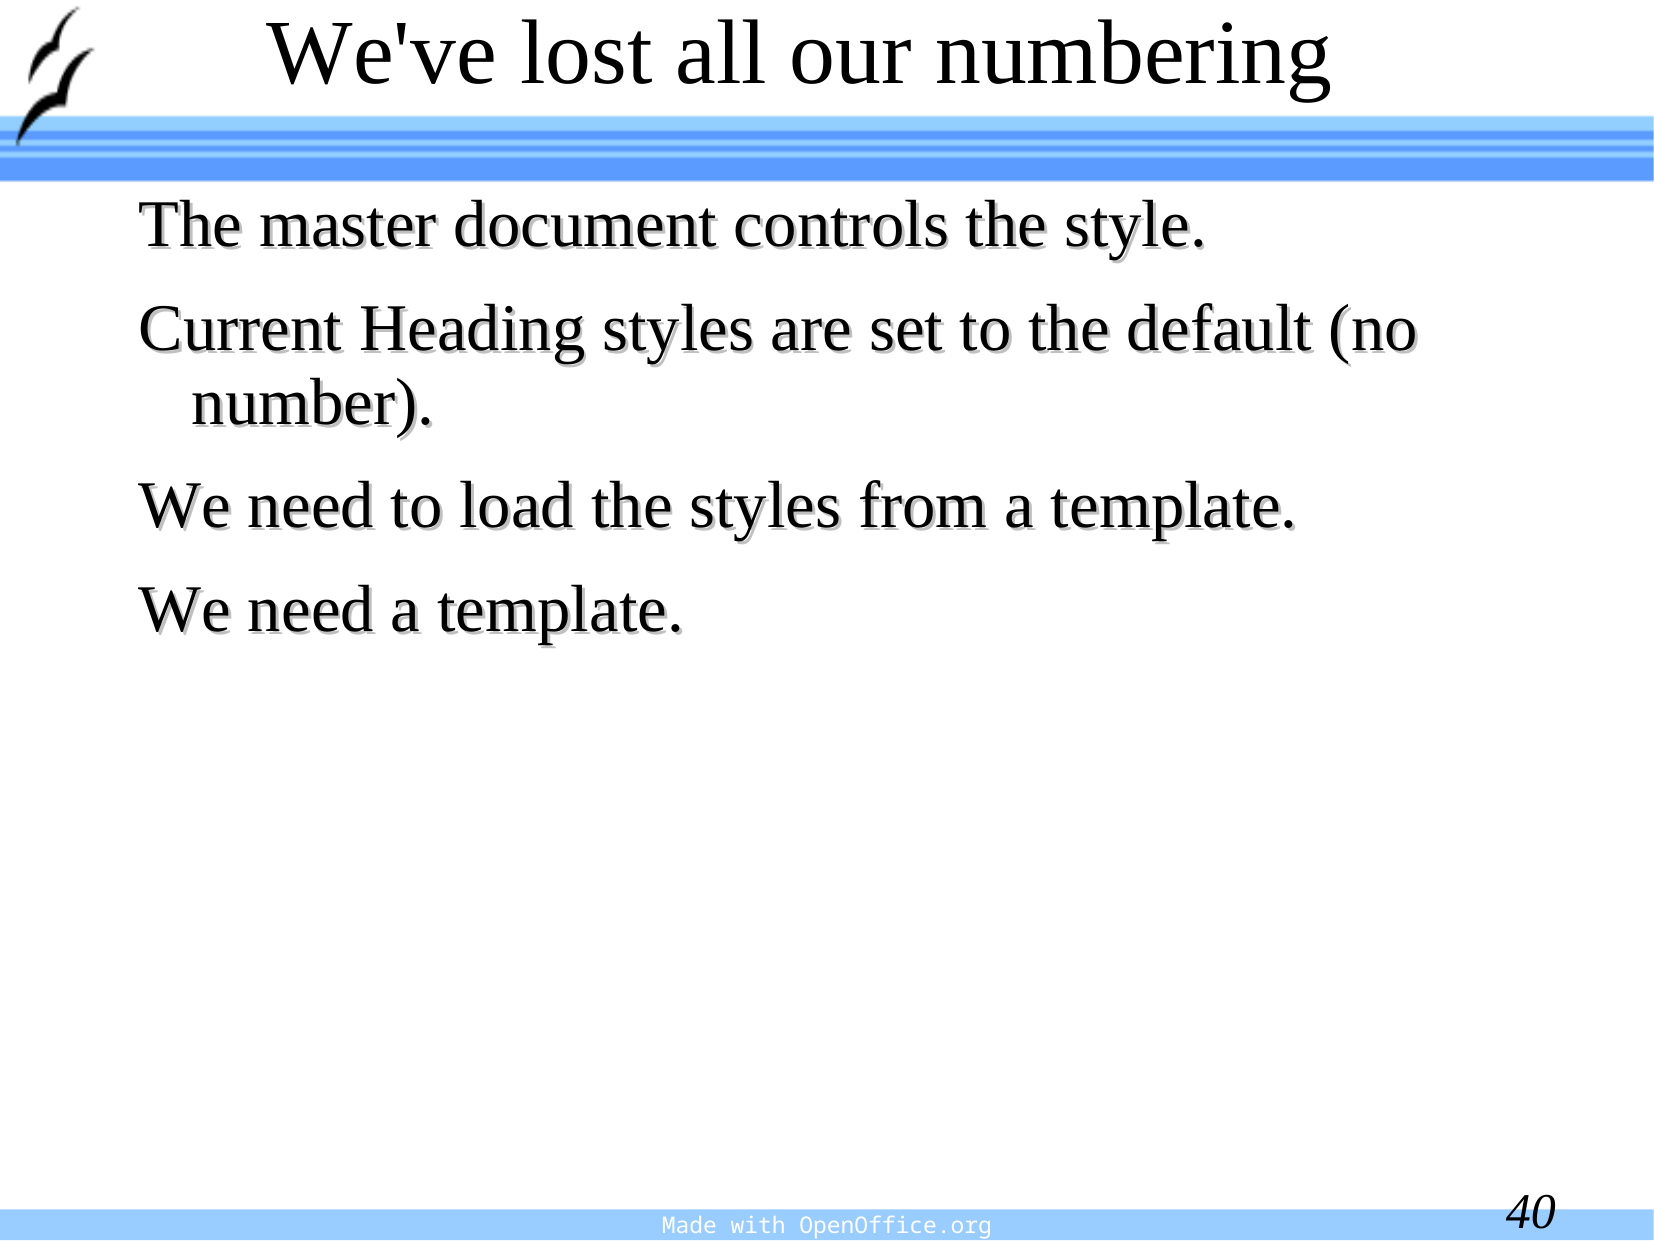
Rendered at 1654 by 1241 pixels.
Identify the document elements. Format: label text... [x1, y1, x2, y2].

title We've lost all our numbering [94, 0, 1507, 117]
list The master document controls the style. Current Heading styles are set to the default (no number). We need to load the styles from a template. We need a template. [120, 187, 1533, 1195]
picture [0, 0, 1654, 188]
